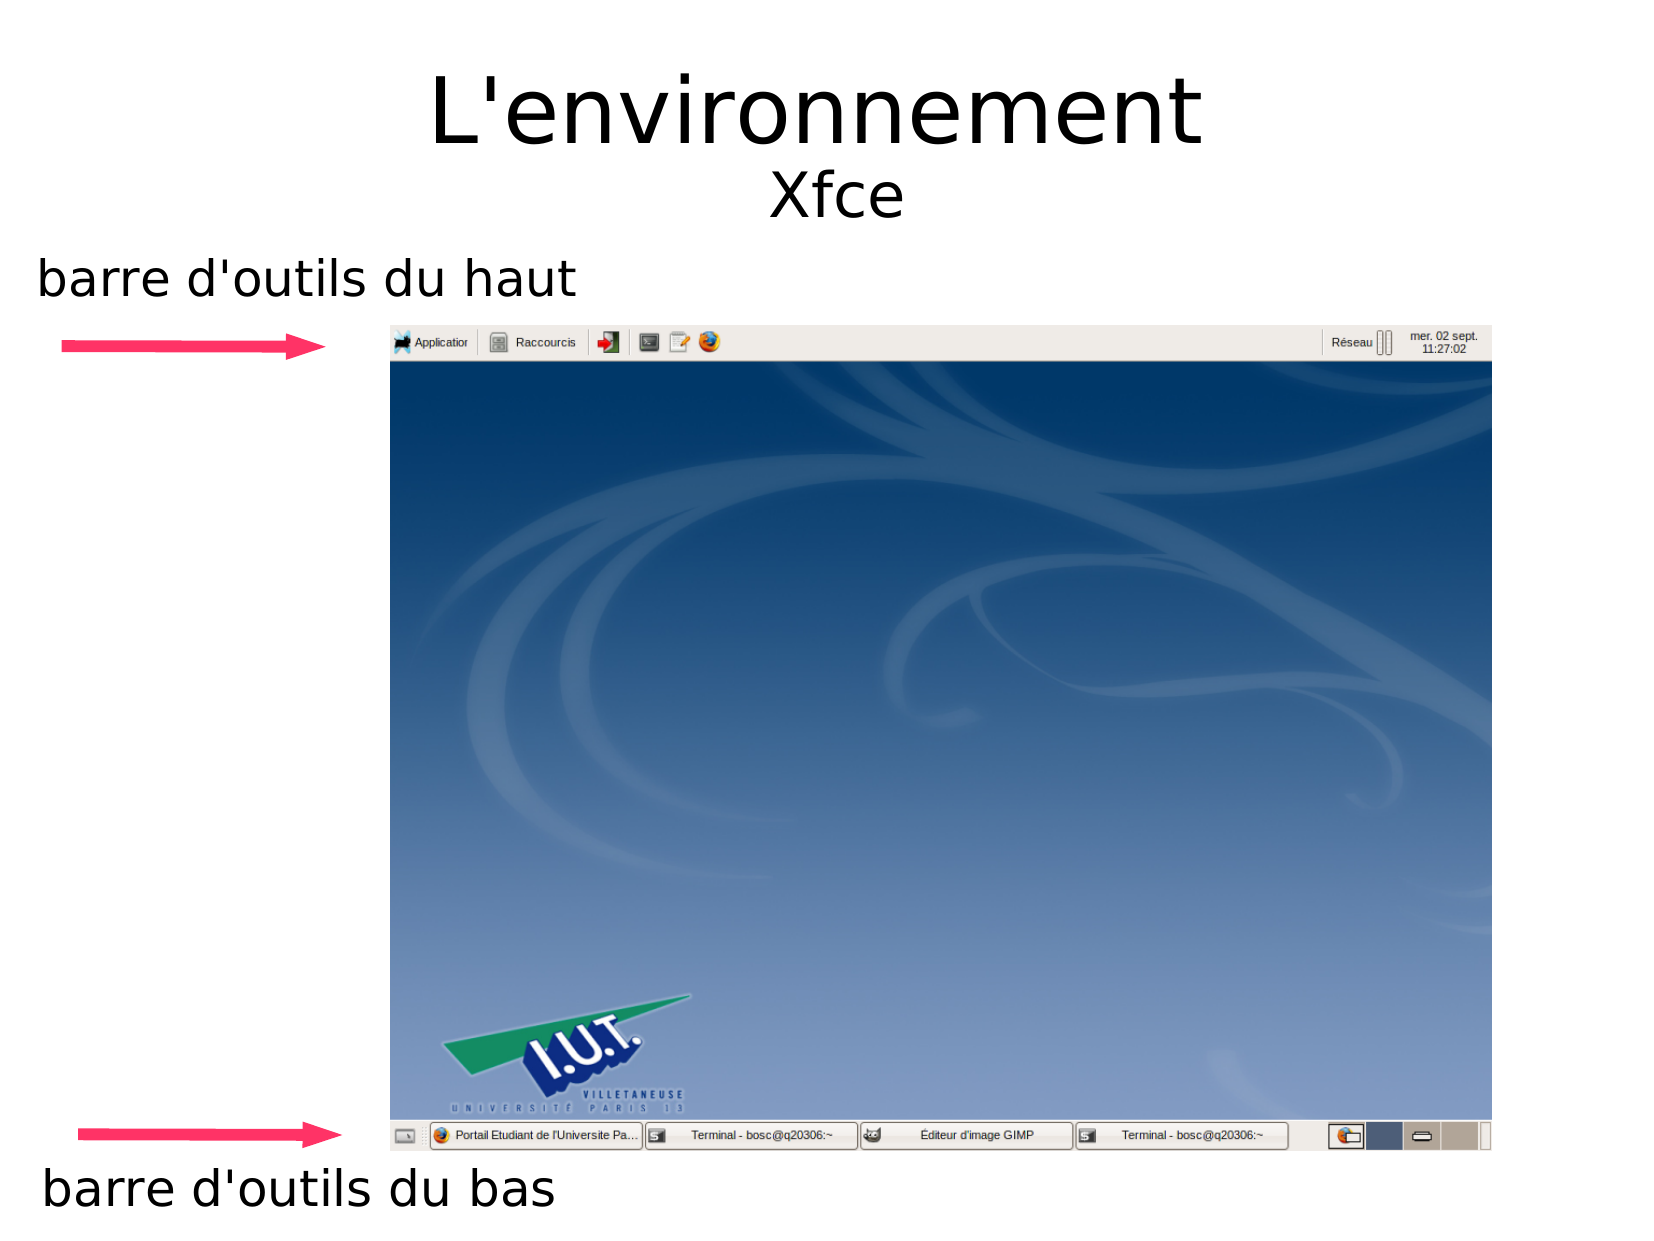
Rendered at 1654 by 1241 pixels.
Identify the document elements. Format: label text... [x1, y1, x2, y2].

picture [390, 325, 1492, 1151]
text_box barre d'outils du bas [41, 1160, 558, 1219]
text_box Xfce [768, 159, 907, 233]
title L'environnement [125, 47, 1507, 173]
text_box barre d'outils du haut [36, 250, 578, 309]
